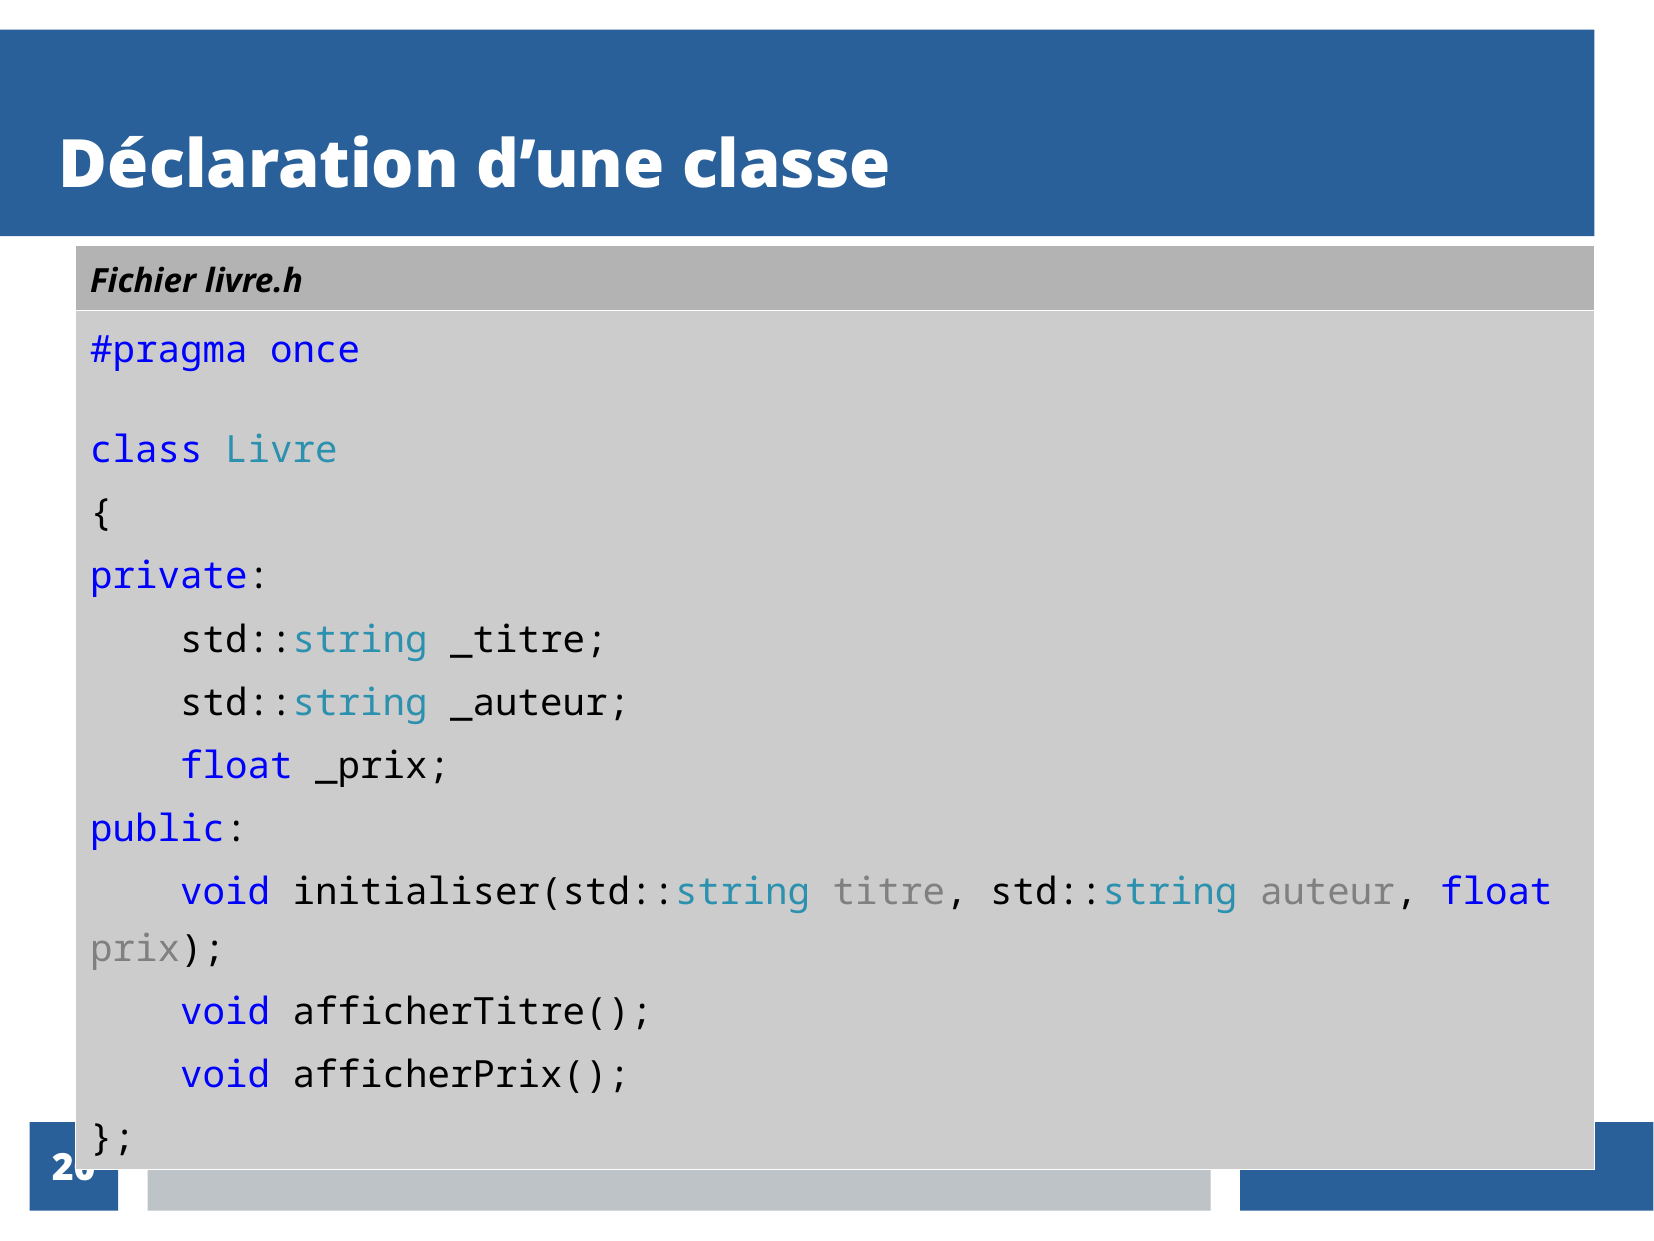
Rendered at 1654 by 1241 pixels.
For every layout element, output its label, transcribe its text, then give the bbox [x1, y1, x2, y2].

title Déclaration d’une classe [59, 59, 1595, 207]
table_header Fichier livre.h [76, 246, 1594, 310]
table_cell #pragma once class Livre { private: std::string _titre; std::string _auteur; float _prix; public: void initialiser(std::string titre, std::string auteur, float prix); void afficherTitre(); void afficherPrix(); }; [76, 311, 1594, 1169]
